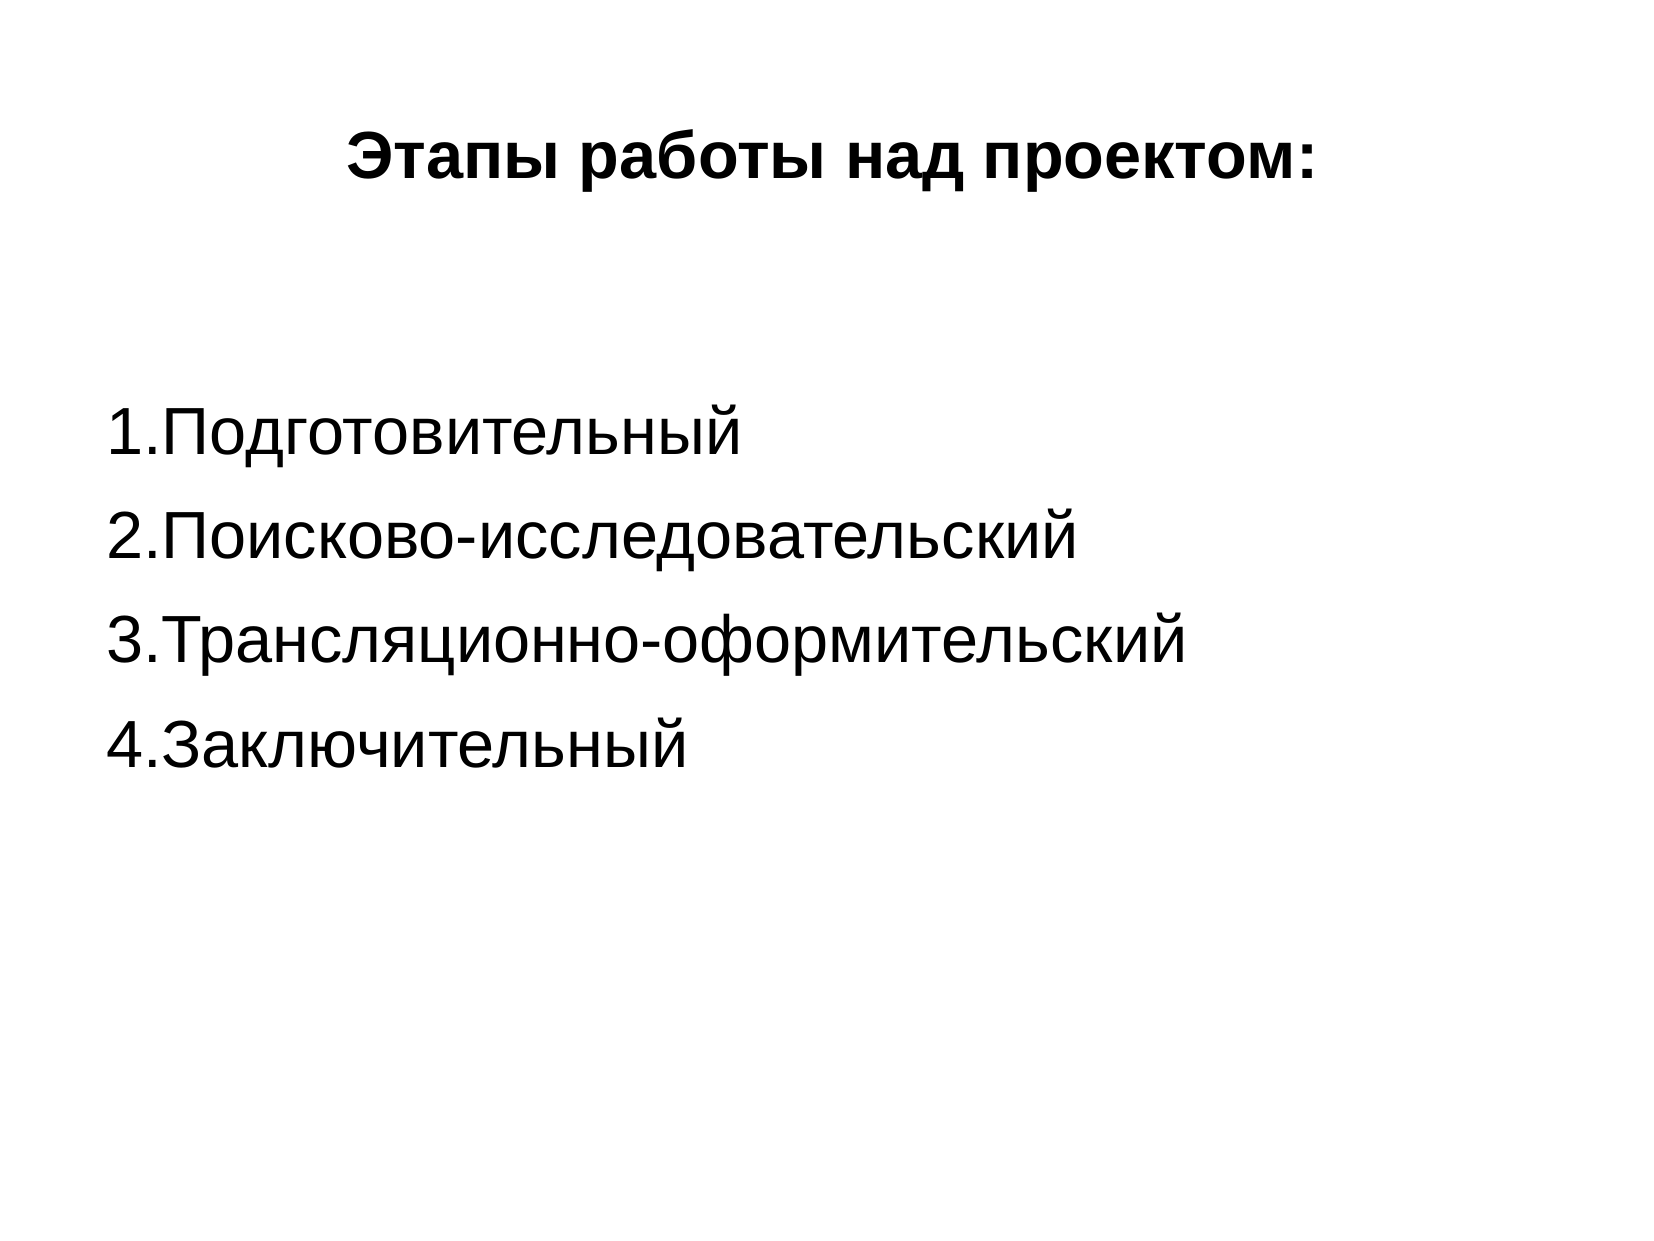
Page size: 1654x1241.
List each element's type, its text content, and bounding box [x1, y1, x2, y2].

title Этапы работы над проектом: [88, 59, 1577, 252]
list Подготовительный Поисково-исследовательский Трансляционно-оформительский Заключительный [88, 393, 1577, 886]
